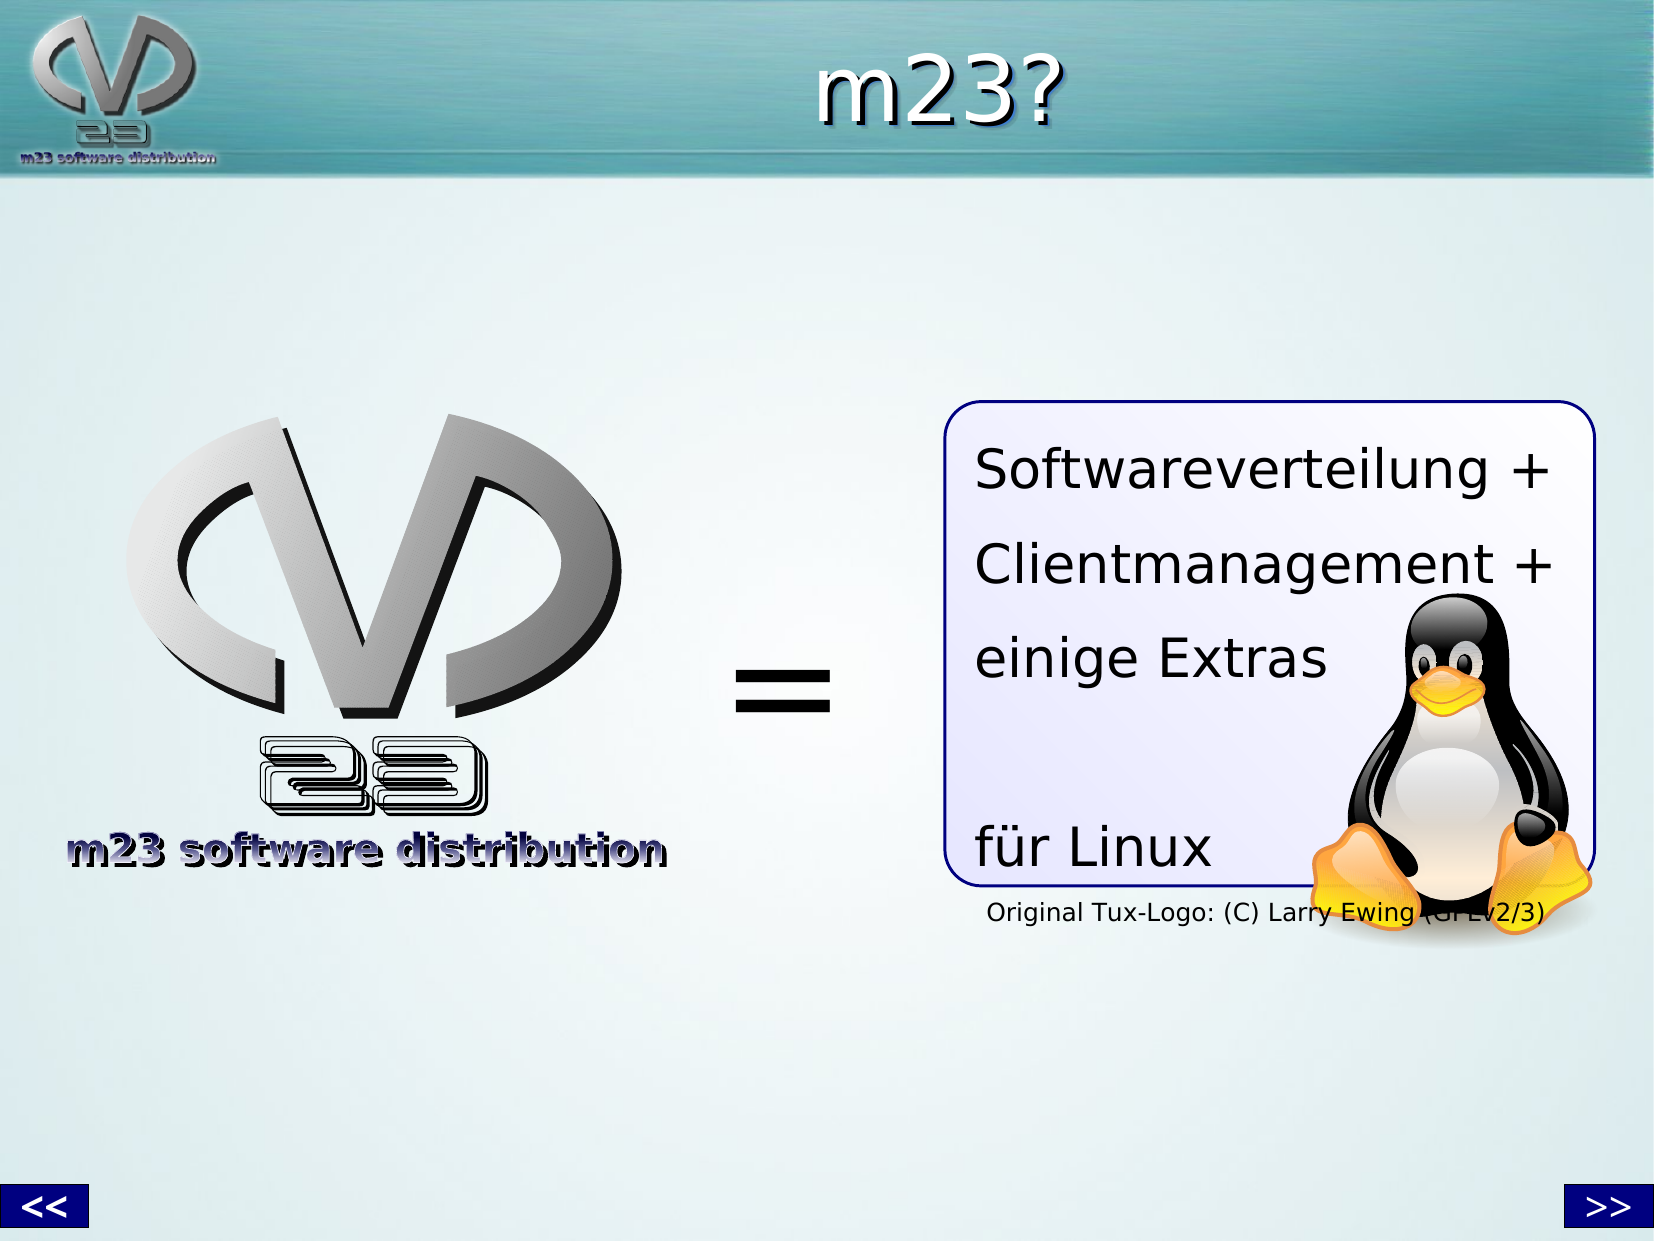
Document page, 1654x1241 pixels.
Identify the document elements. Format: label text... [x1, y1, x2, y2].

title m23? [224, 2, 1654, 178]
text_box [944, 401, 1595, 886]
text_box = [720, 556, 839, 731]
text_box Softwareverteilung + Clientmanagement + einige Extras für Linux [974, 422, 1565, 864]
text_box Original Tux-Logo: (C) Larry Ewing (GPLv2/3) [986, 889, 1554, 922]
picture [0, 0, 1654, 1241]
